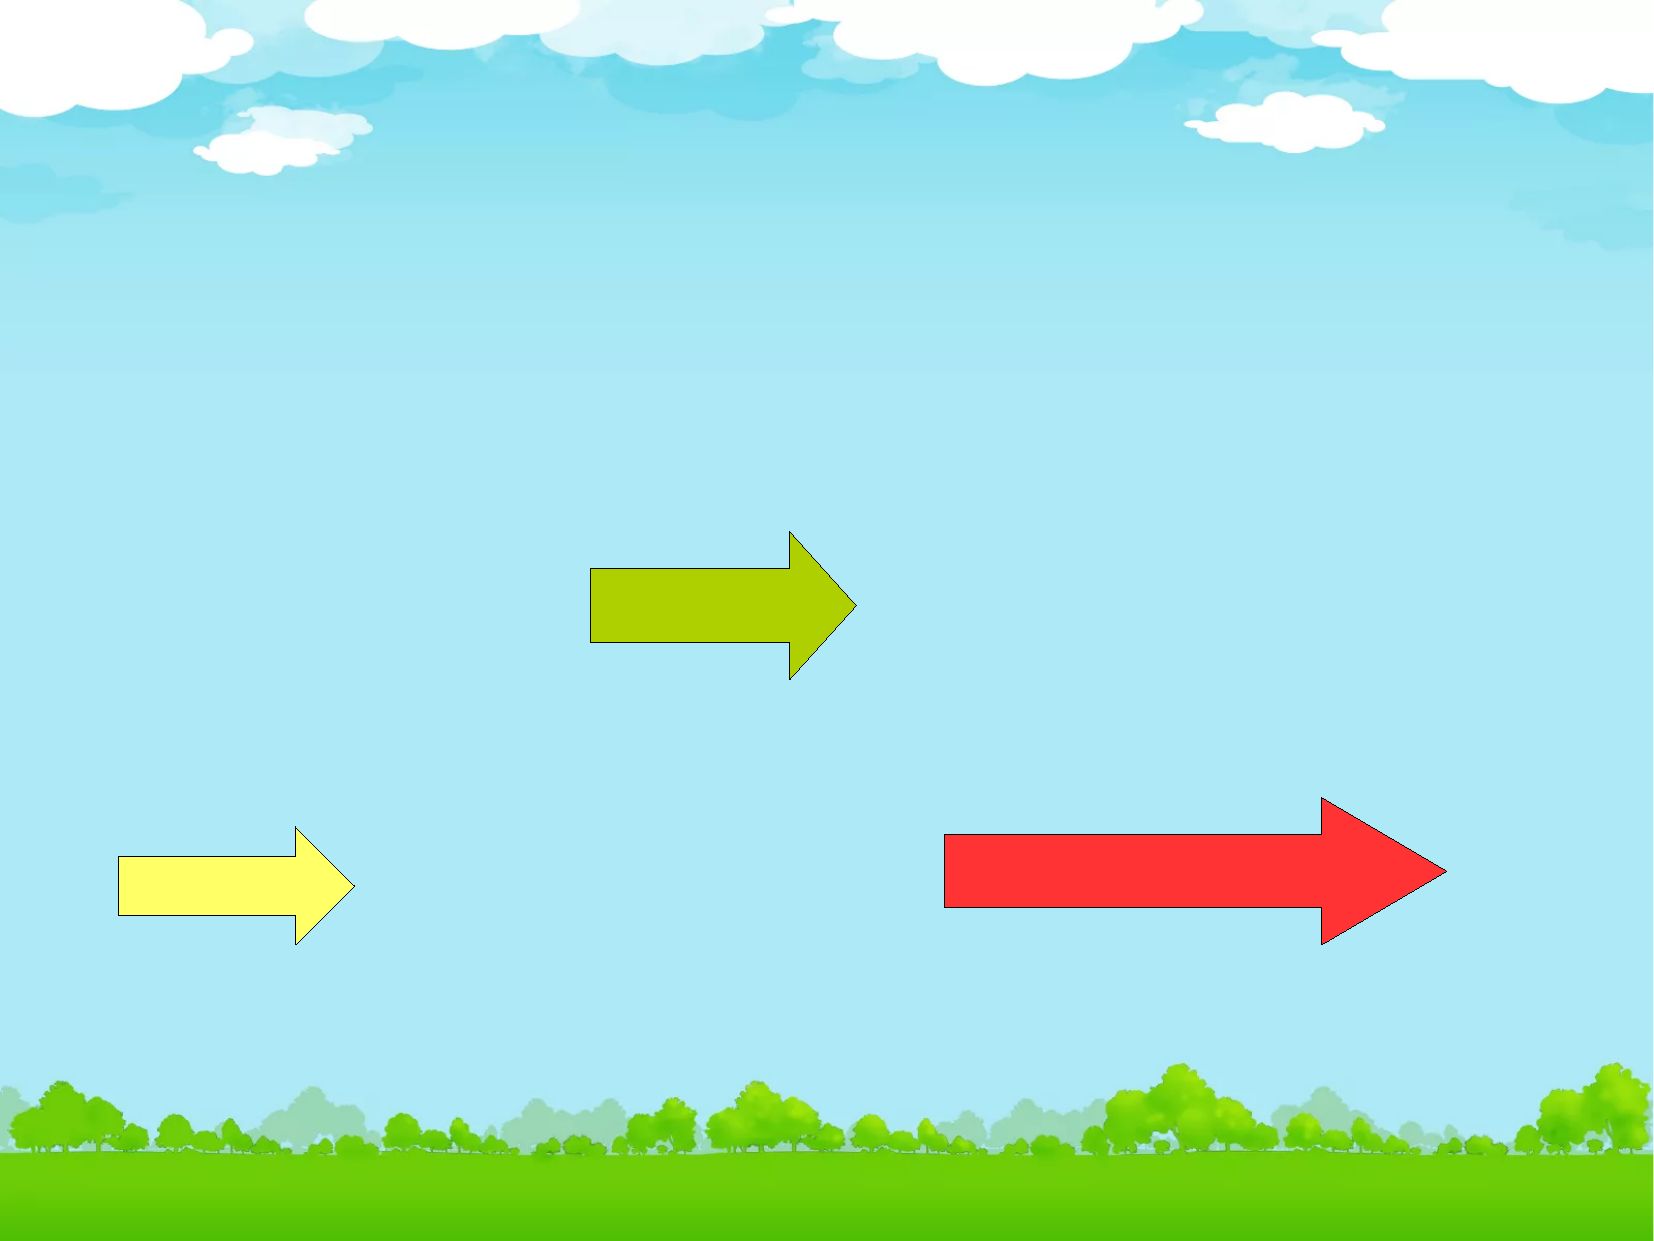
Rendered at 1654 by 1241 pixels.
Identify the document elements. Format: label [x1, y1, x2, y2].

text_box [944, 797, 1447, 945]
picture [0, 0, 1654, 1241]
text_box [118, 826, 355, 945]
text_box [590, 531, 857, 680]
title [59, 37, 1548, 245]
